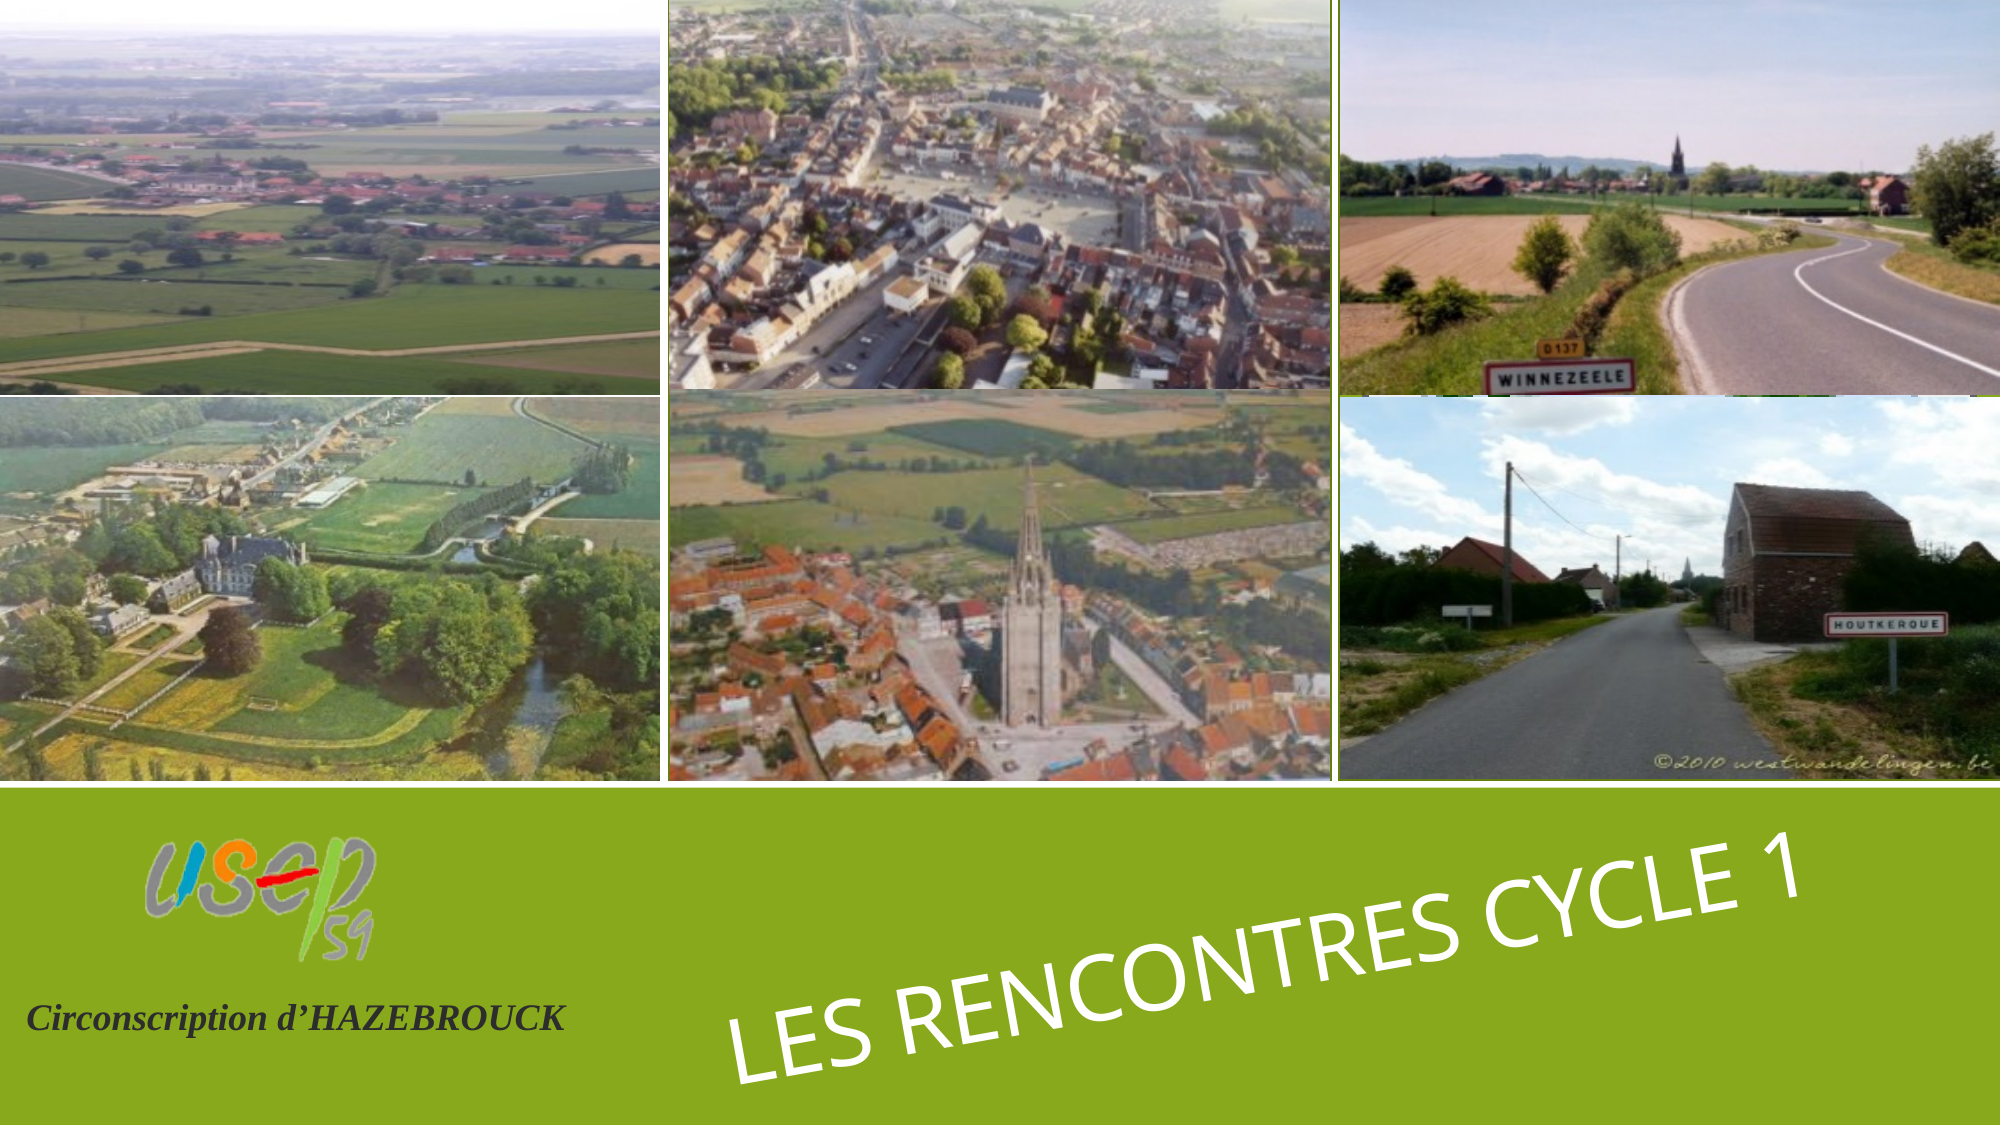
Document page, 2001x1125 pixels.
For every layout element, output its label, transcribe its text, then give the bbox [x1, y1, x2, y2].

picture [137, 824, 398, 972]
picture [0, 0, 660, 396]
title Les rencontres cycle 1 [565, 781, 1978, 1125]
picture [1340, 0, 2000, 779]
picture [669, 0, 1330, 781]
text_box Circonscription d’HAZEBROUCK [11, 985, 580, 1046]
picture [0, 397, 660, 781]
